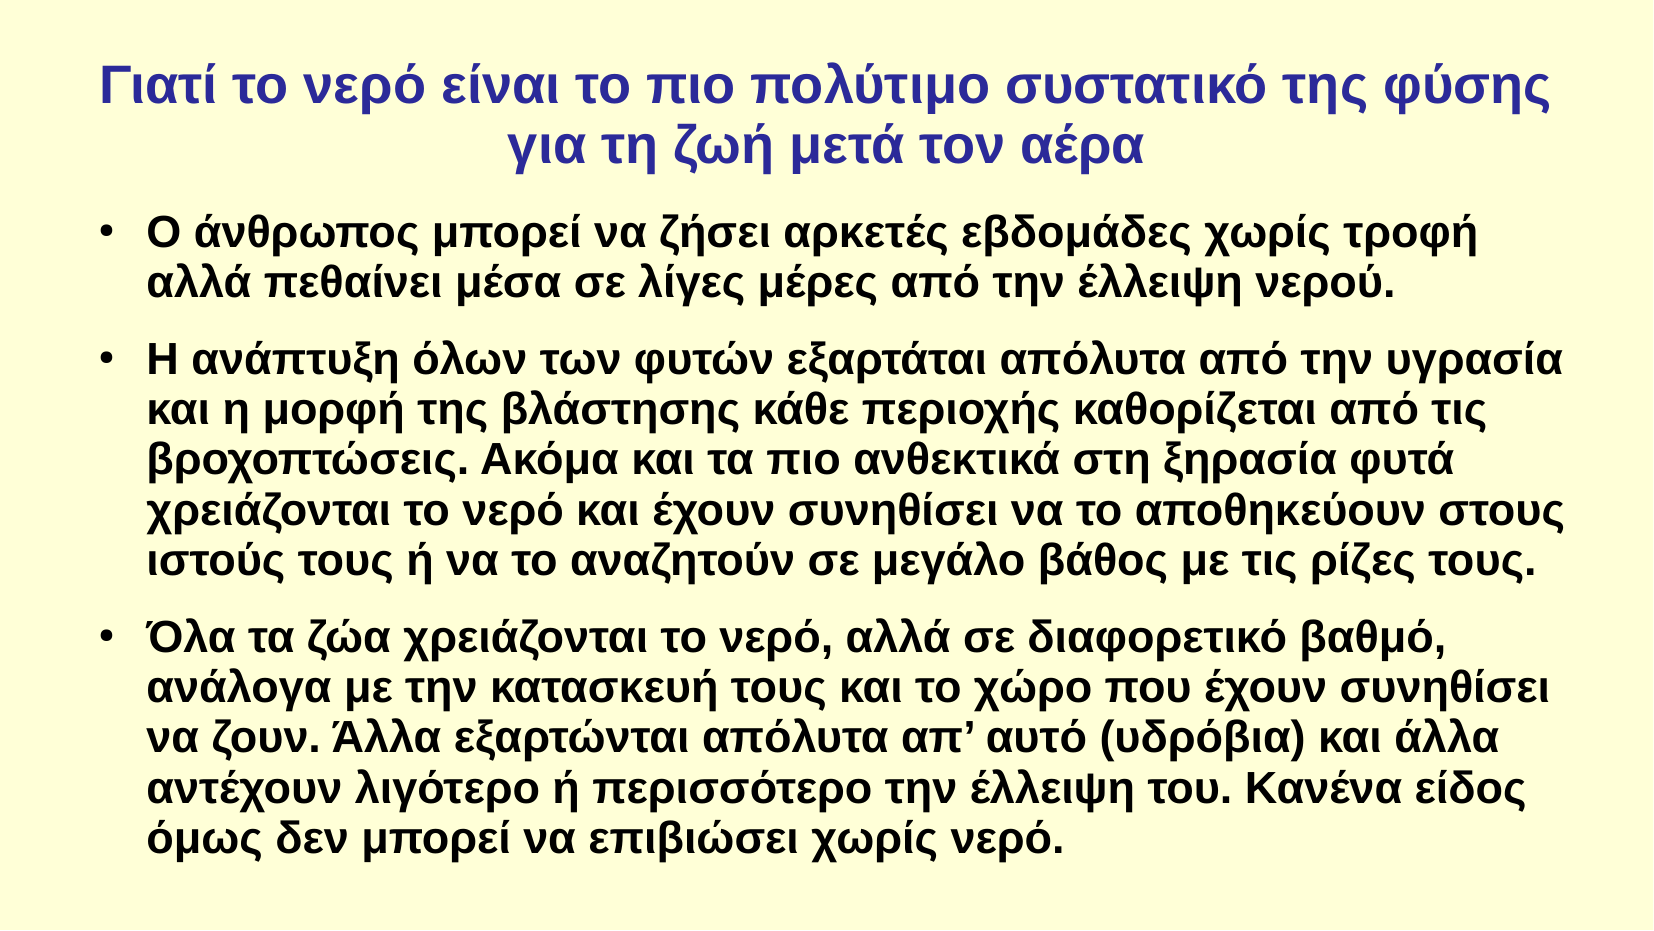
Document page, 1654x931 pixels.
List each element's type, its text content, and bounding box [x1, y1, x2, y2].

title Γιατί το νερό είναι το πιο πολύτιμο συστατικό της φύσης για τη ζωή μετά τον αέρα [82, 37, 1571, 193]
list Ο άνθρωπος μπορεί να ζήσει αρκετές εβδομάδες χωρίς τροφή αλλά πεθαίνει μέσα σε λίγες μέρες από την έλλειψη νερού. Η ανάπτυξη όλων των φυτών εξαρτάται απόλυτα από την υγρασία και η μορφή της βλάστησης κάθε περιοχής καθορίζεται από τις βροχοπτώσεις. Ακόμα και τα πιο ανθεκτικά στη ξηρασία φυτά χρειάζονται το νερό και έχουν συνηθίσει να το αποθηκεύουν στους ιστούς τους ή να το αναζητούν σε μεγάλο βάθος με τις ρίζες τους. Όλα τα ζώα χρειάζονται το νερό, αλλά σε διαφορετικό βαθμό, ανάλογα με την κατασκευή τους και το χώρο που έχουν συνηθίσει να ζουν. Άλλα εξαρτώνται απόλυτα απ’ αυτό (υδρόβια) και άλλα αντέχουν λιγότερο ή περισσότερο την έλλειψη του. Κανένα είδος όμως δεν μπορεί να επιβιώσει χωρίς νερό. [82, 206, 1571, 886]
